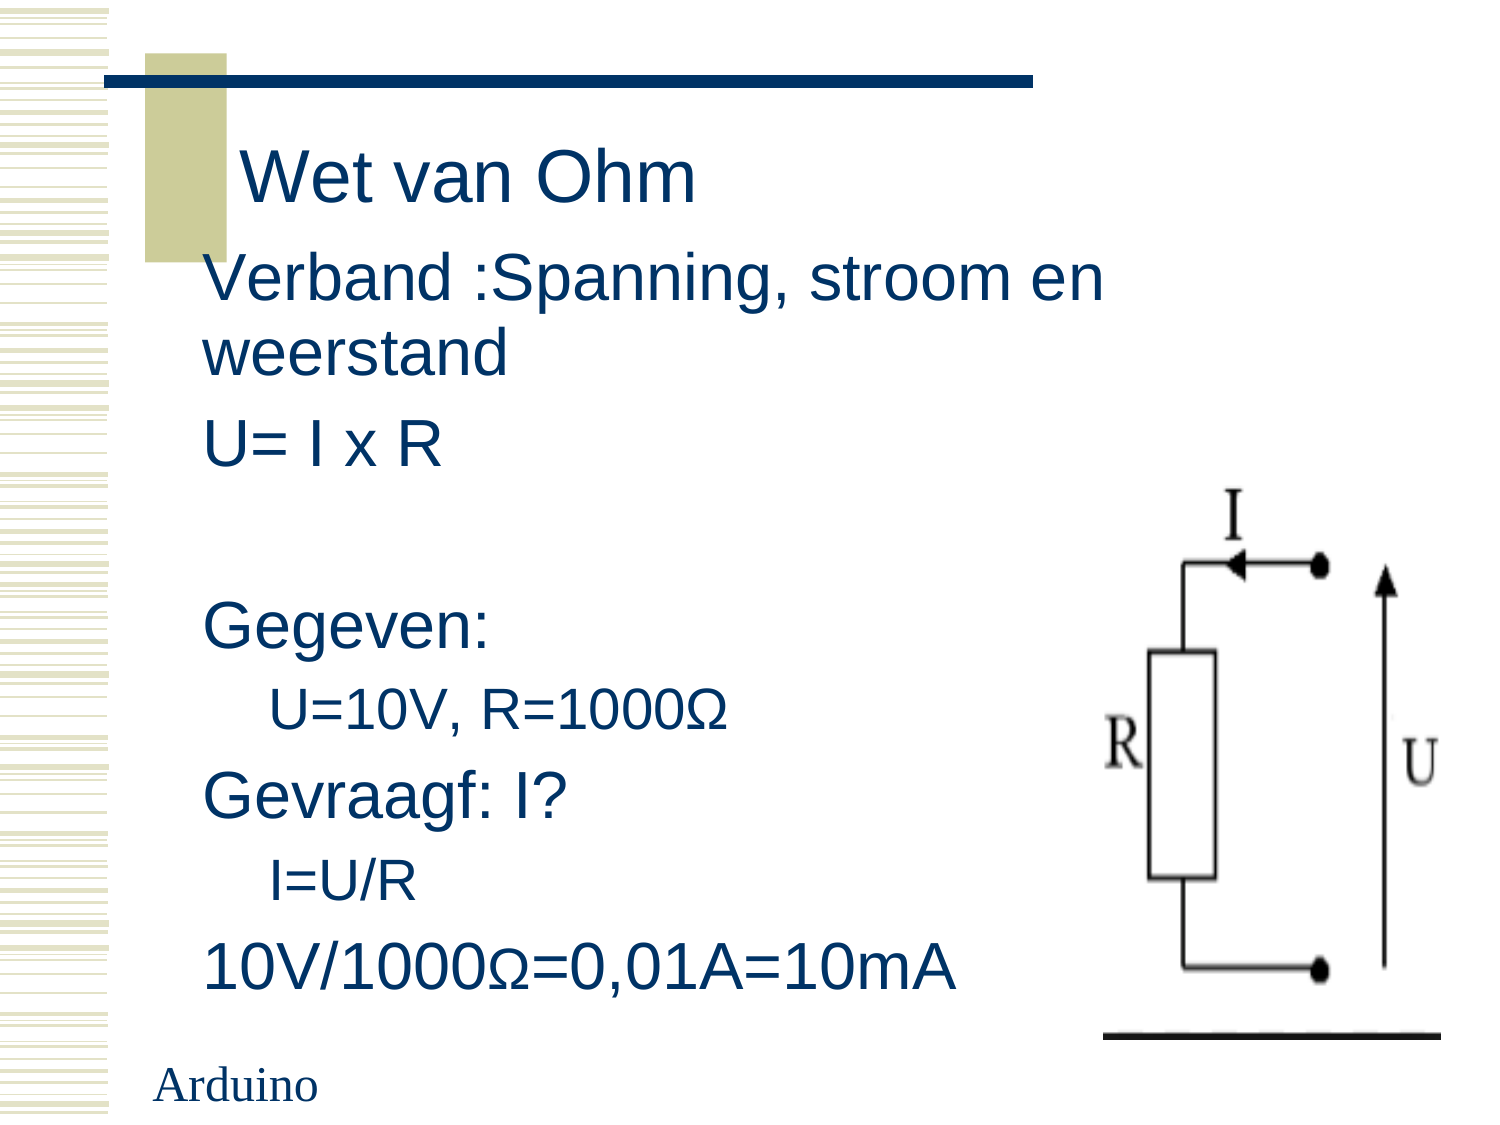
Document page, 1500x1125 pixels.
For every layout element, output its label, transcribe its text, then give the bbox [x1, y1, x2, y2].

picture [1103, 460, 1441, 1040]
list Verband :Spanning, stroom en weerstand U= I x R Gegeven: U=10V, R=1000Ω Gevraagf: I? I=U/R 10V/1000Ω=0,01A=10mA [131, 233, 1438, 1125]
title Wet van Ohm [225, 99, 1436, 233]
